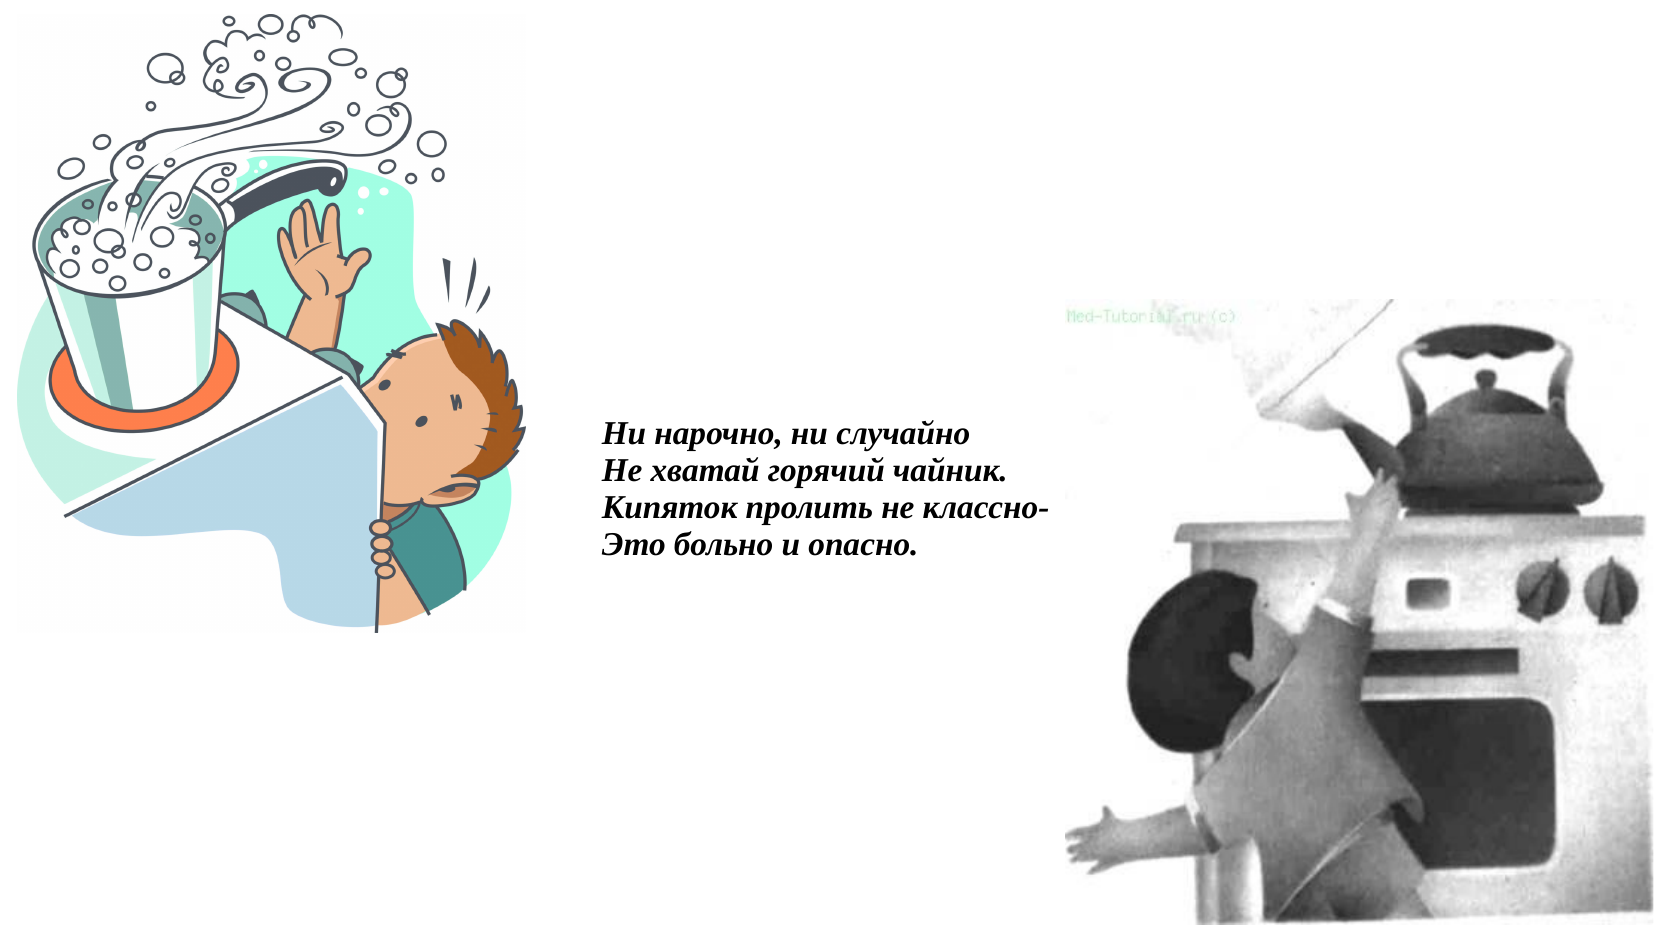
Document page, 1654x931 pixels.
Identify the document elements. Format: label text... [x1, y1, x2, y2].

picture [1065, 299, 1654, 925]
picture [17, 14, 526, 633]
text_box Ни нарочно, ни случайно Не хватай горячий чайник. Кипяток пролить не классно- Это больно и опасно. [587, 407, 1066, 571]
